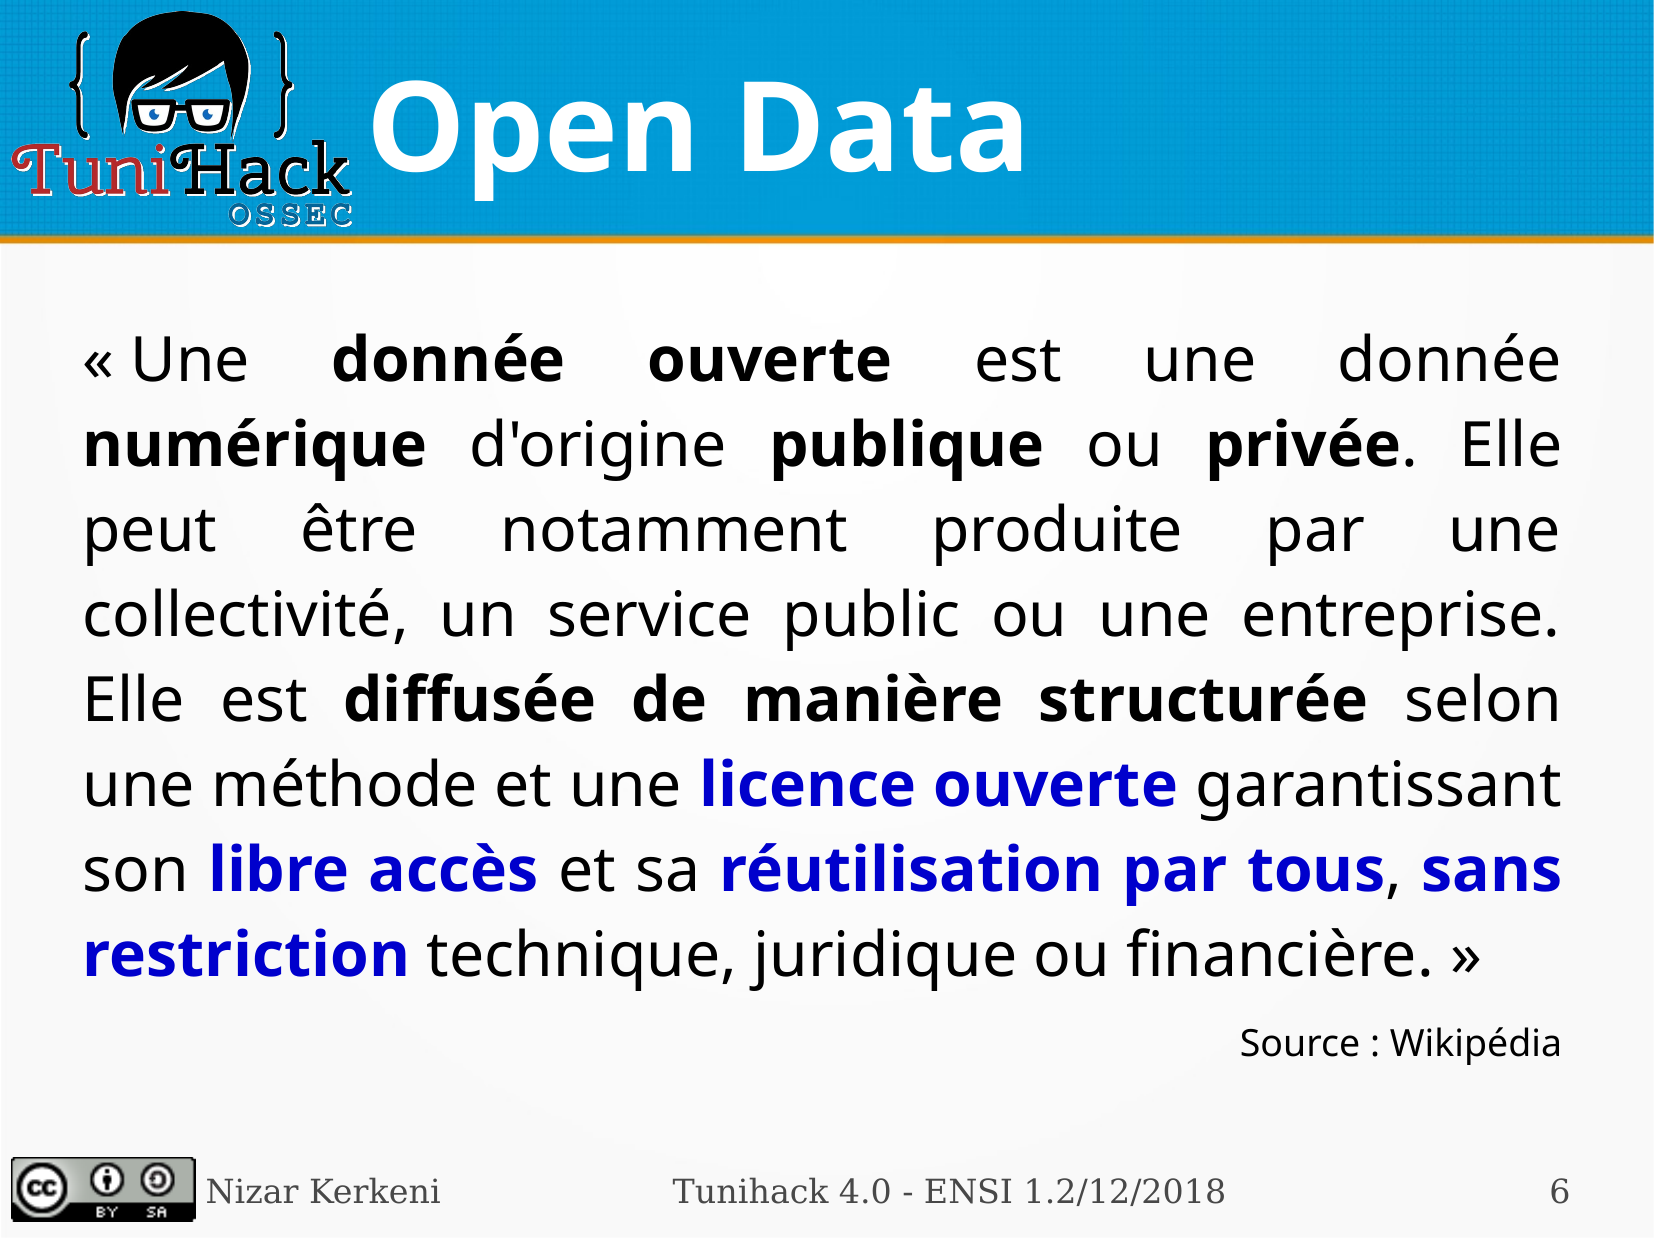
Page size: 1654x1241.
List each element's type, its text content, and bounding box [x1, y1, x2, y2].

picture [233, 207, 243, 216]
picture [12, 144, 61, 195]
picture [335, 207, 342, 216]
picture [0, 233, 1654, 1241]
list « Une donnée ouverte est une donnée numérique d'origine publique ou privée. Elle peut être notamment produite par une collectivité, un service public ou une entreprise. Elle est diffusée de manière structurée selon une méthode et une licence ouverte garantissant son libre accès et sa réutilisation par tous, sans restriction technique, juridique ou financière. » Source : Wikipédia [82, 315, 1563, 1146]
picture [156, 144, 164, 153]
picture [313, 140, 350, 196]
picture [113, 12, 250, 135]
picture [279, 157, 310, 196]
picture [63, 158, 170, 196]
picture [171, 144, 236, 195]
picture [274, 32, 294, 139]
title Open Data [366, 19, 1619, 227]
picture [70, 32, 89, 139]
picture [240, 157, 276, 196]
picture [266, 219, 274, 225]
picture [243, 212, 250, 225]
picture [312, 206, 319, 212]
